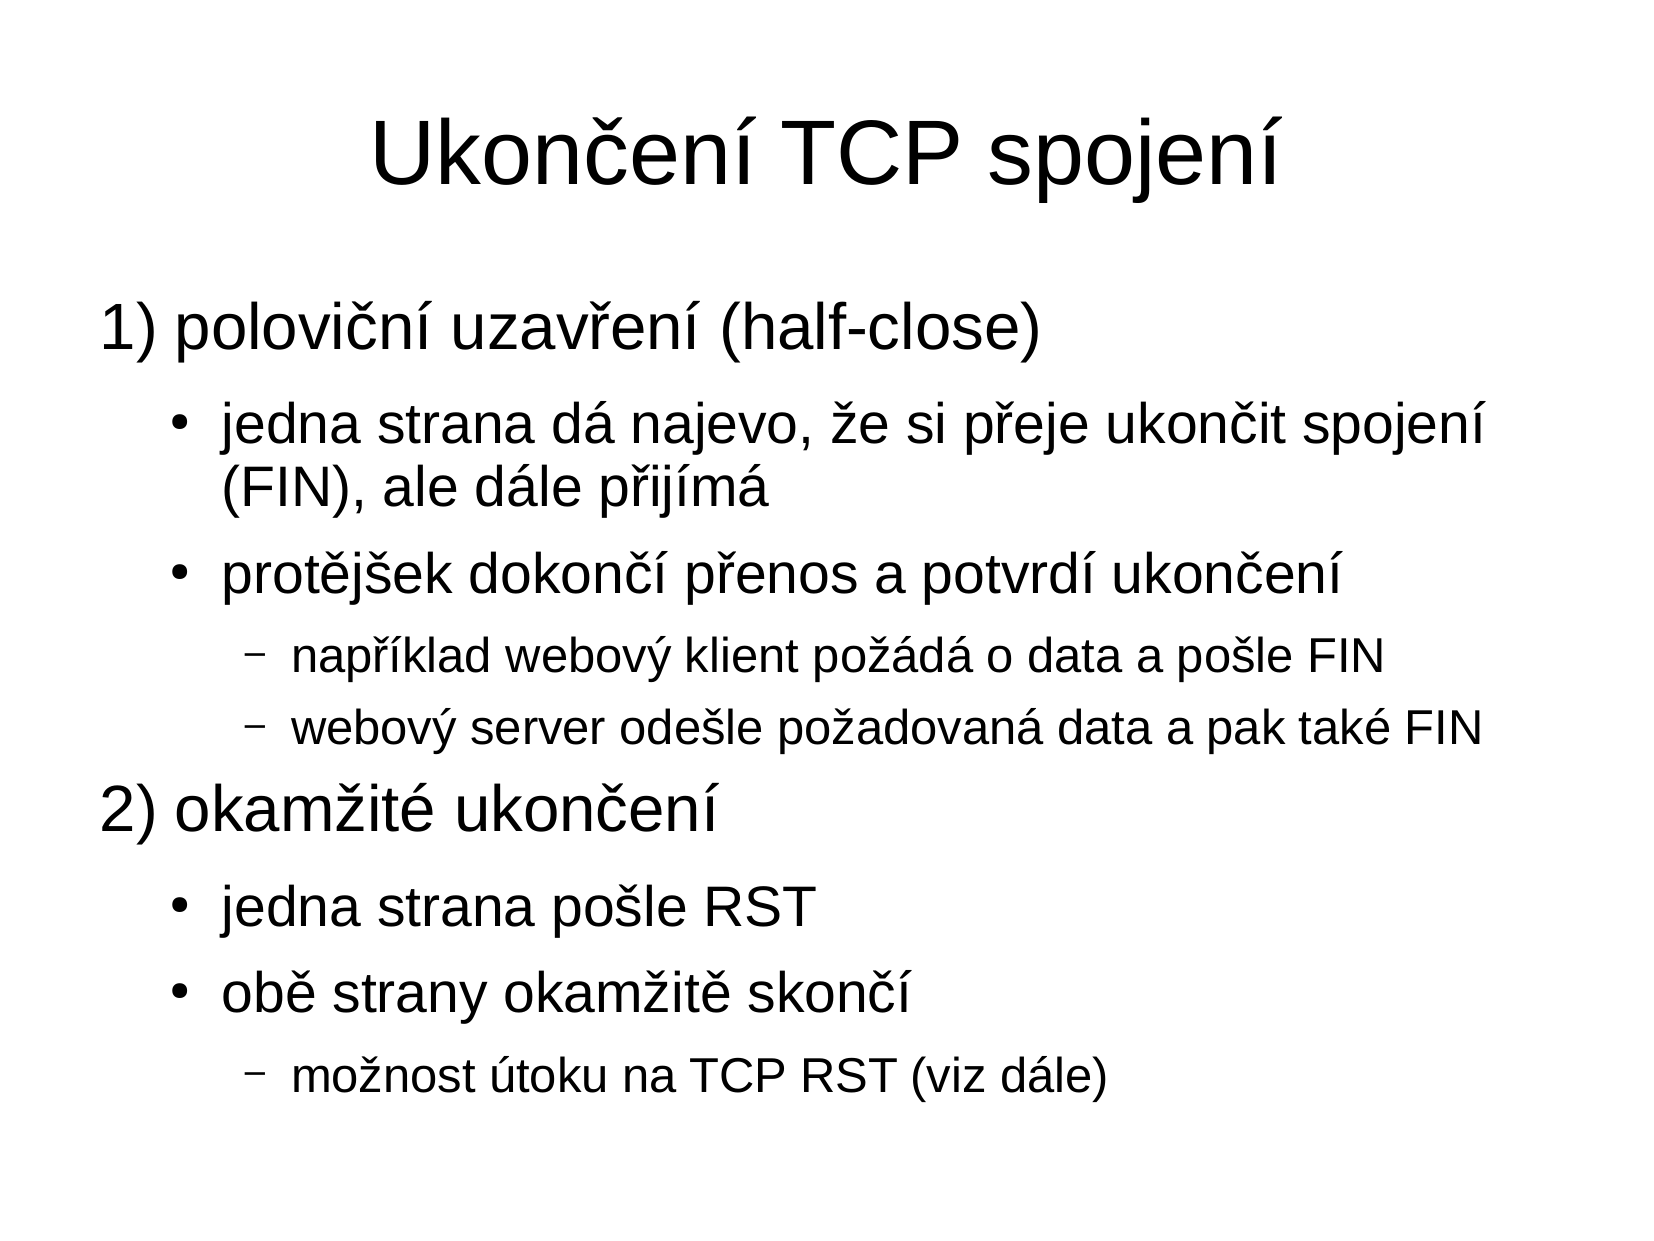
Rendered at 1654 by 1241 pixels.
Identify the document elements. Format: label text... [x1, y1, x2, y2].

title Ukončení TCP spojení [82, 49, 1571, 257]
list poloviční uzavření (half-close) jedna strana dá najevo, že si přeje ukončit spojení (FIN), ale dále přijímá protějšek dokončí přenos a potvrdí ukončení například webový klient požádá o data a pošle FIN webový server odešle požadovaná data a pak také FIN okamžité ukončení jedna strana pošle RST obě strany okamžitě skončí možnost útoku na TCP RST (viz dále) [82, 290, 1571, 1109]
